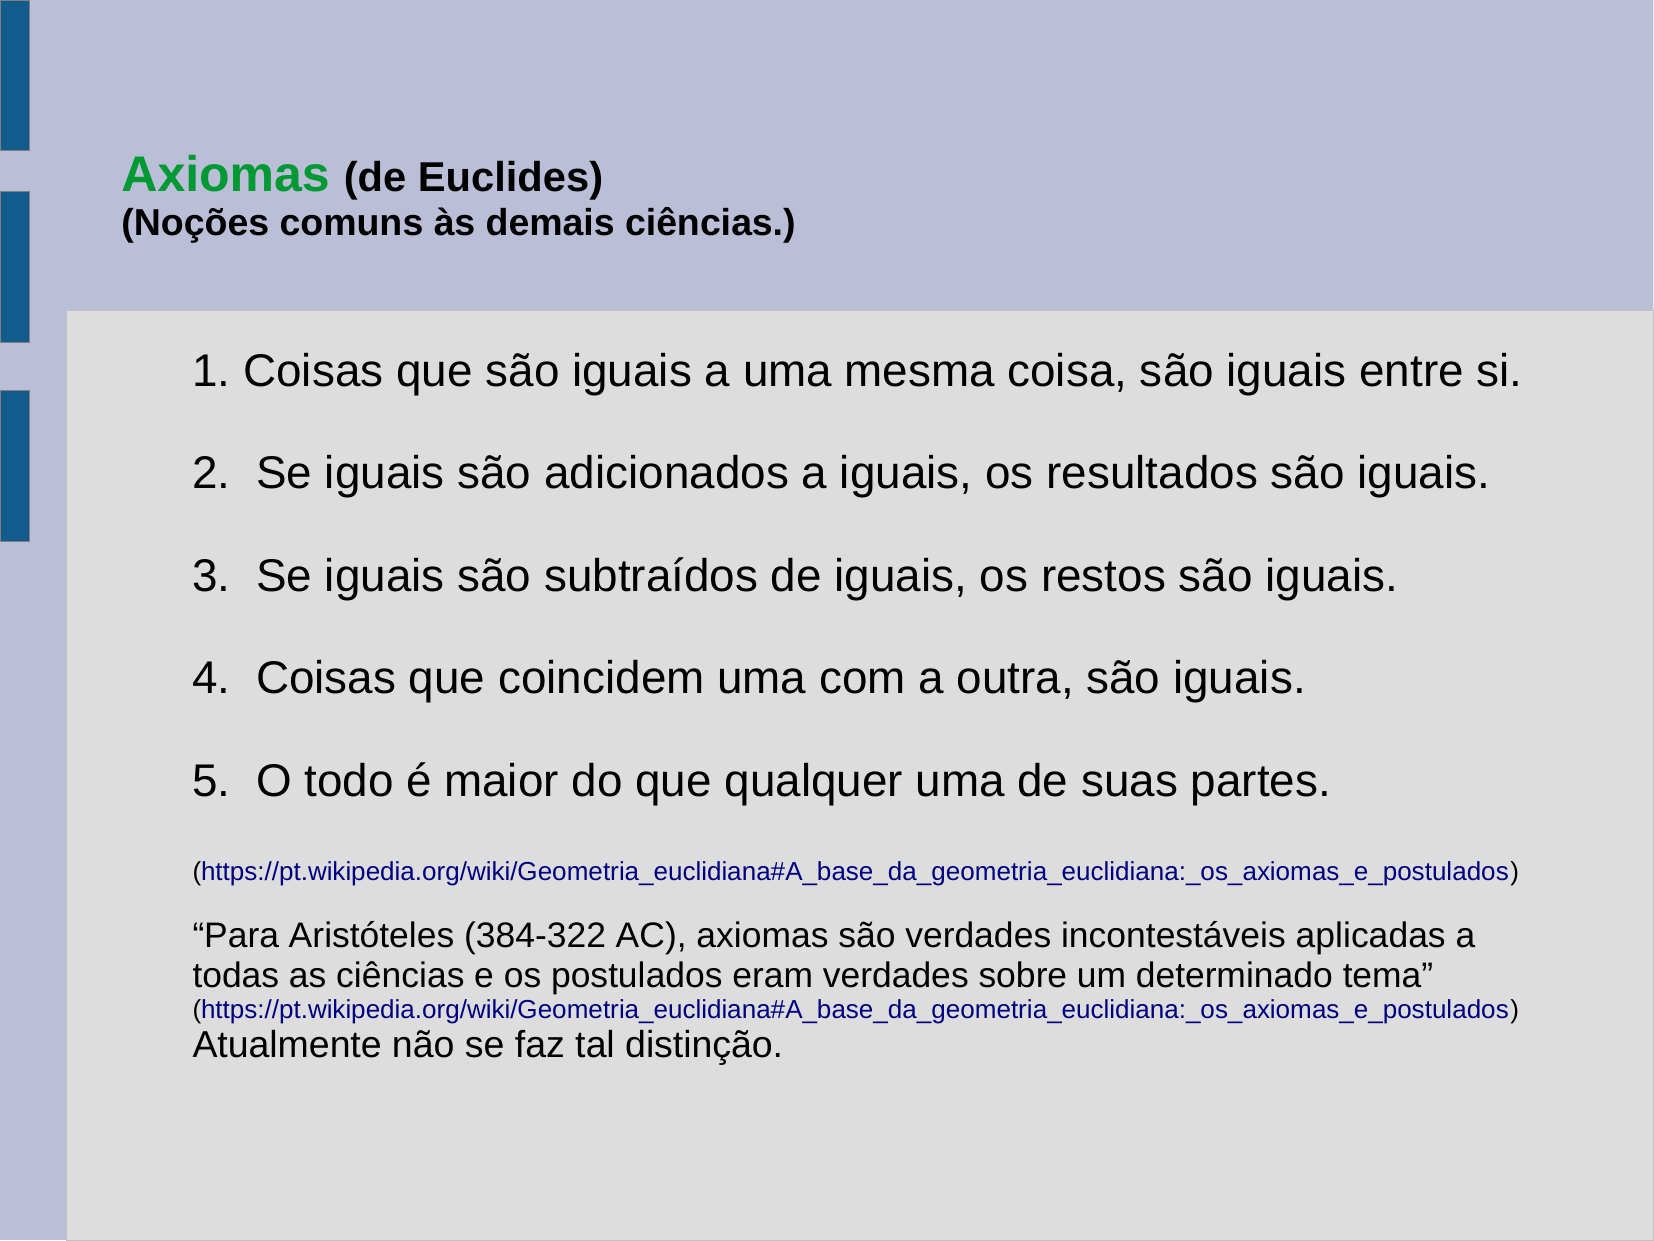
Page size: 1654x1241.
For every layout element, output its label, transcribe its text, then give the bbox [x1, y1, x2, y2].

title Axiomas (de Euclides) (Noções comuns às demais ciências.) [121, 91, 1534, 299]
list 1. Coisas que são iguais a uma mesma coisa, são iguais entre si. 2. Se iguais são adicionados a iguais, os resultados são iguais. 3. Se iguais são subtraídos de iguais, os restos são iguais. 4. Coisas que coincidem uma com a outra, são iguais. 5. O todo é maior do que qualquer uma de suas partes. (https://pt.wikipedia.org/wiki/Geometria_euclidiana#A_base_da_geometria_euclidiana:_os_axiomas_e_postulados) “Para Aristóteles (384-322 AC), axiomas são verdades incontestáveis aplicadas a todas as ciências e os postulados eram verdades sobre um determinado tema” (https://pt.wikipedia.org/wiki/Geometria_euclidiana#A_base_da_geometria_euclidiana:_os_axiomas_e_postulados) Atualmente não se faz tal distinção. [121, 344, 1534, 1127]
